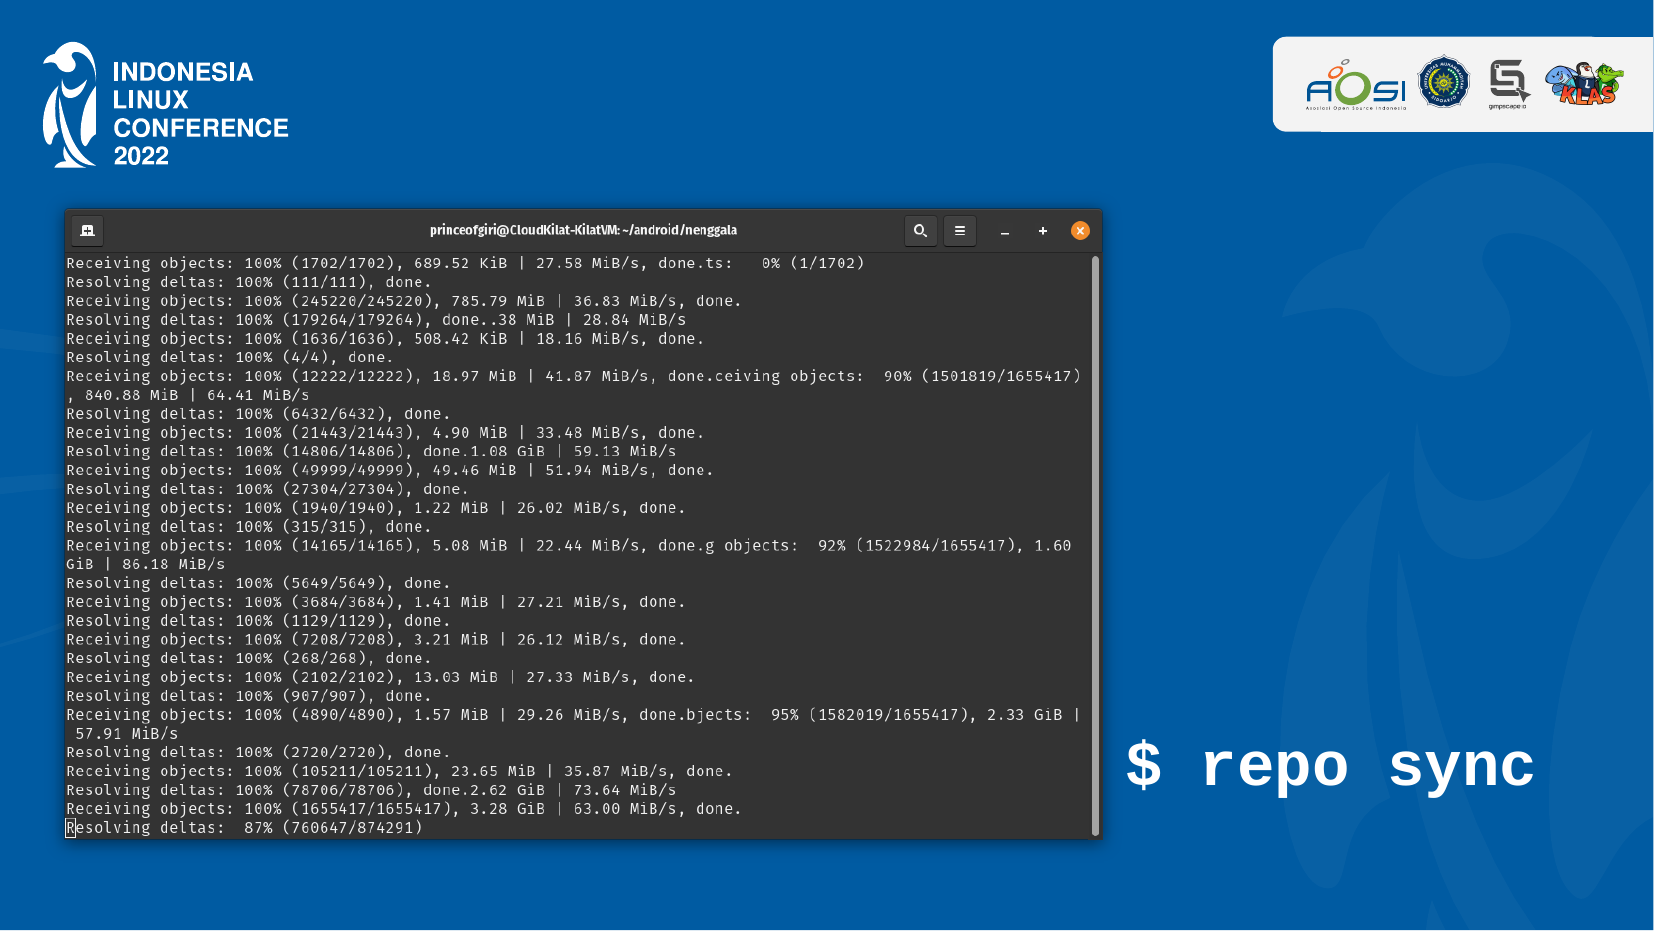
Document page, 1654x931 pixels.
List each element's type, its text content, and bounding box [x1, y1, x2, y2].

picture [1417, 54, 1471, 108]
picture [1545, 62, 1624, 105]
picture [40, 187, 1126, 866]
title $ repo sync [1126, 712, 1576, 826]
